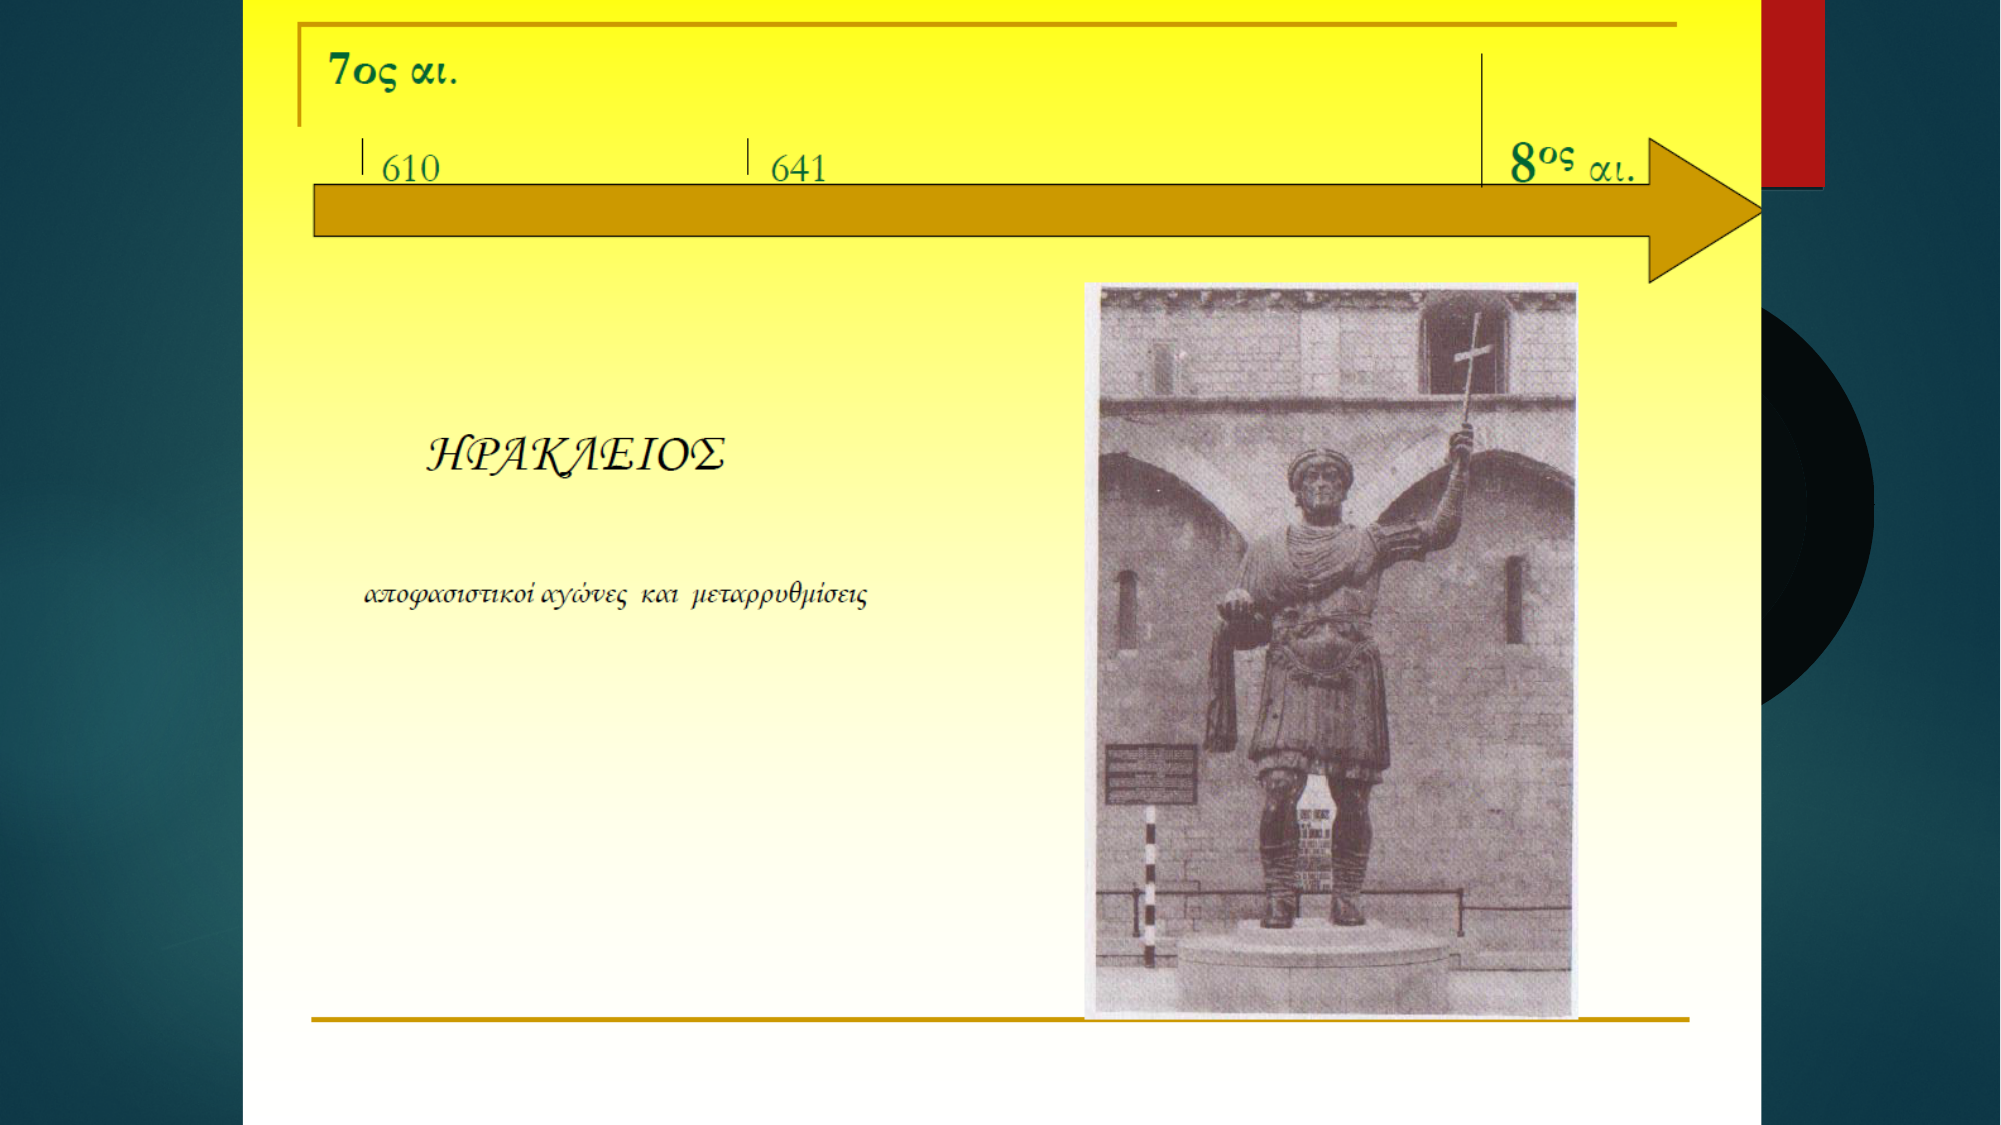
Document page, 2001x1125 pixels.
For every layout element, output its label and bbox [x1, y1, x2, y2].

picture [242, 0, 1762, 1125]
